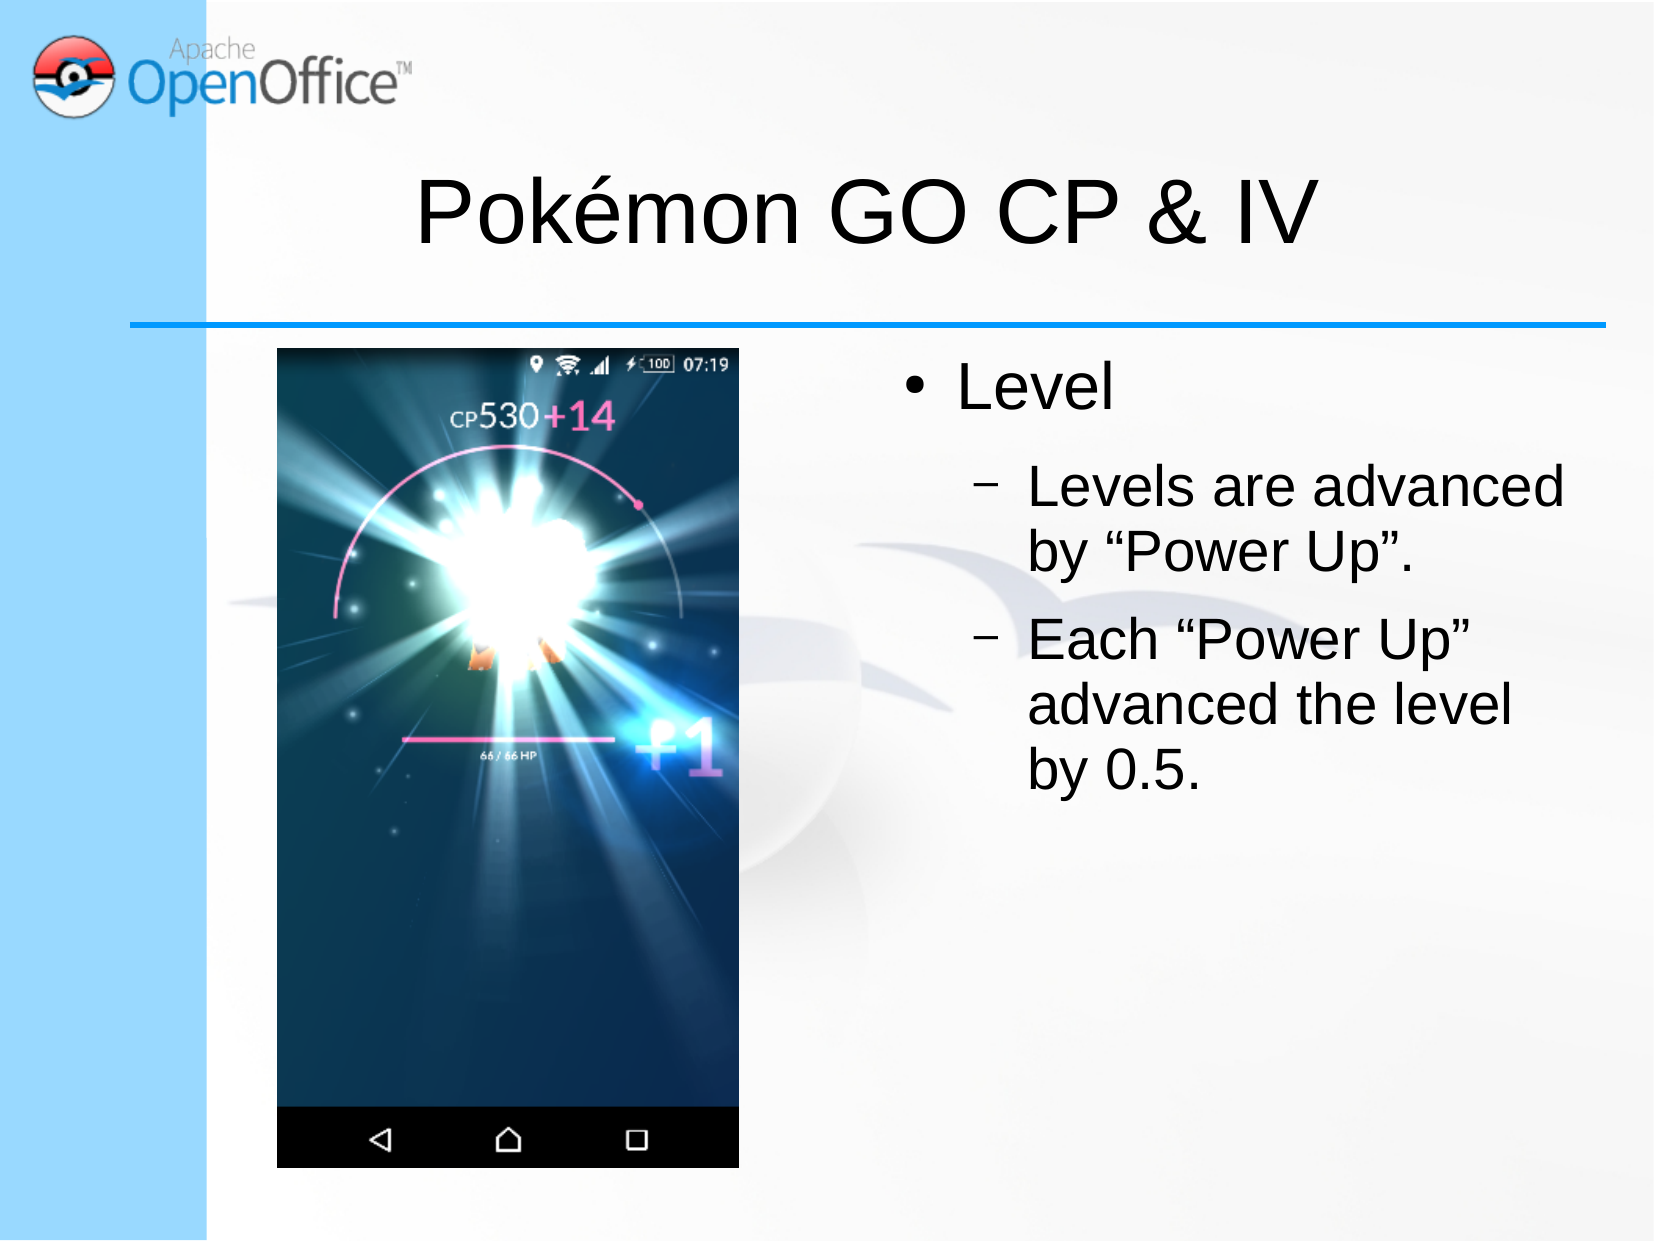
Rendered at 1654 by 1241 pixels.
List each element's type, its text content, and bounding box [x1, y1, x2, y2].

list Level Levels are advanced by “Power Up”. Each “Power Up” advanced the level by 0.5. [885, 349, 1572, 1168]
title Pokémon GO CP & IV [165, 108, 1571, 316]
picture [31, 2, 1654, 1241]
